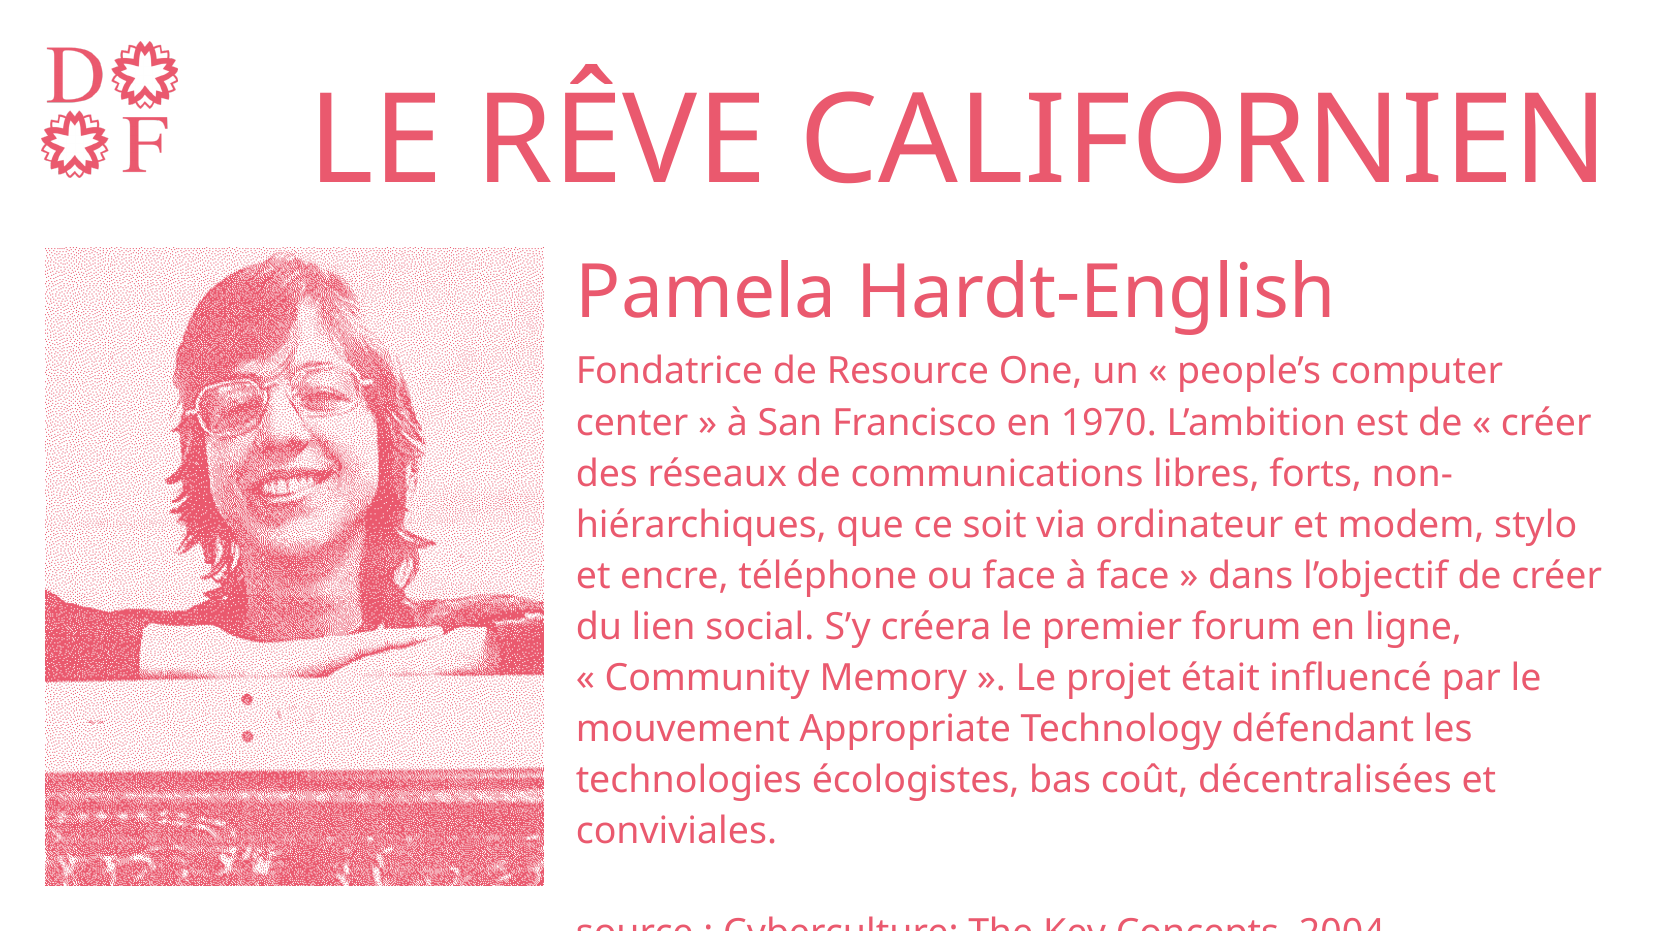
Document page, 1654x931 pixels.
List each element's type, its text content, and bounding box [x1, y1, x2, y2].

text_box LE RÊVE CALIFORNIEN [147, 41, 1625, 189]
picture [41, 41, 178, 178]
picture [45, 246, 544, 886]
text_box Pamela Hardt-English [561, 230, 1465, 336]
text_box Fondatrice de Resource One, un « people’s computer center » à San Francisco en 1970. L’ambition est de « créer des réseaux de communications libres, forts, non-hiérarchiques, que ce soit via ordinateur et modem, stylo et encre, téléphone ou face à face » dans l’objectif de créer du lien social. S’y créera le premier forum en ligne, « Community Memory ». Le projet était influencé par le mouvement Appropriate Technology défendant les technologies écologistes, bas coût, décentralisées et conviviales. source : Cyberculture: The Key Concepts, 2004 [561, 336, 1625, 869]
